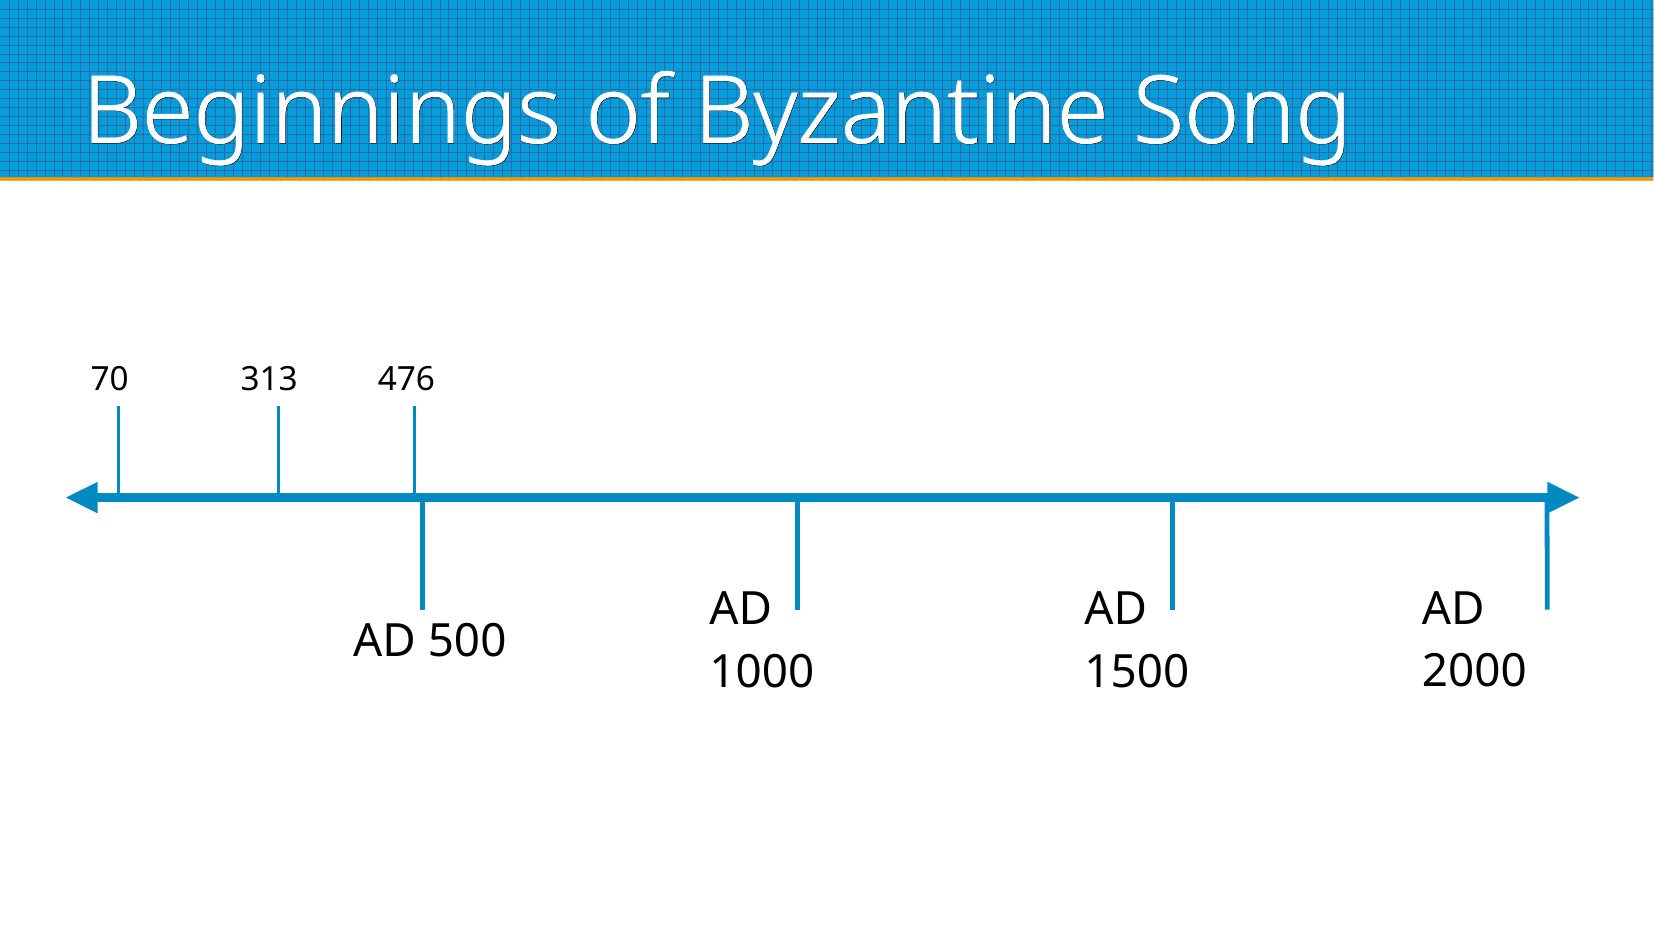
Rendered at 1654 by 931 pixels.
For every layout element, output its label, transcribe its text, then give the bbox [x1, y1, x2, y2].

text_box 313 [234, 351, 324, 404]
text_box AD 1500 [1078, 610, 1267, 667]
text_box AD 500 [347, 610, 517, 667]
text_box AD 1000 [703, 610, 892, 667]
title Beginnings of Byzantine Song [82, 14, 1571, 171]
text_box 70 [84, 351, 160, 404]
text_box 476 [371, 351, 461, 404]
text_box AD 2000 [1416, 609, 1604, 667]
